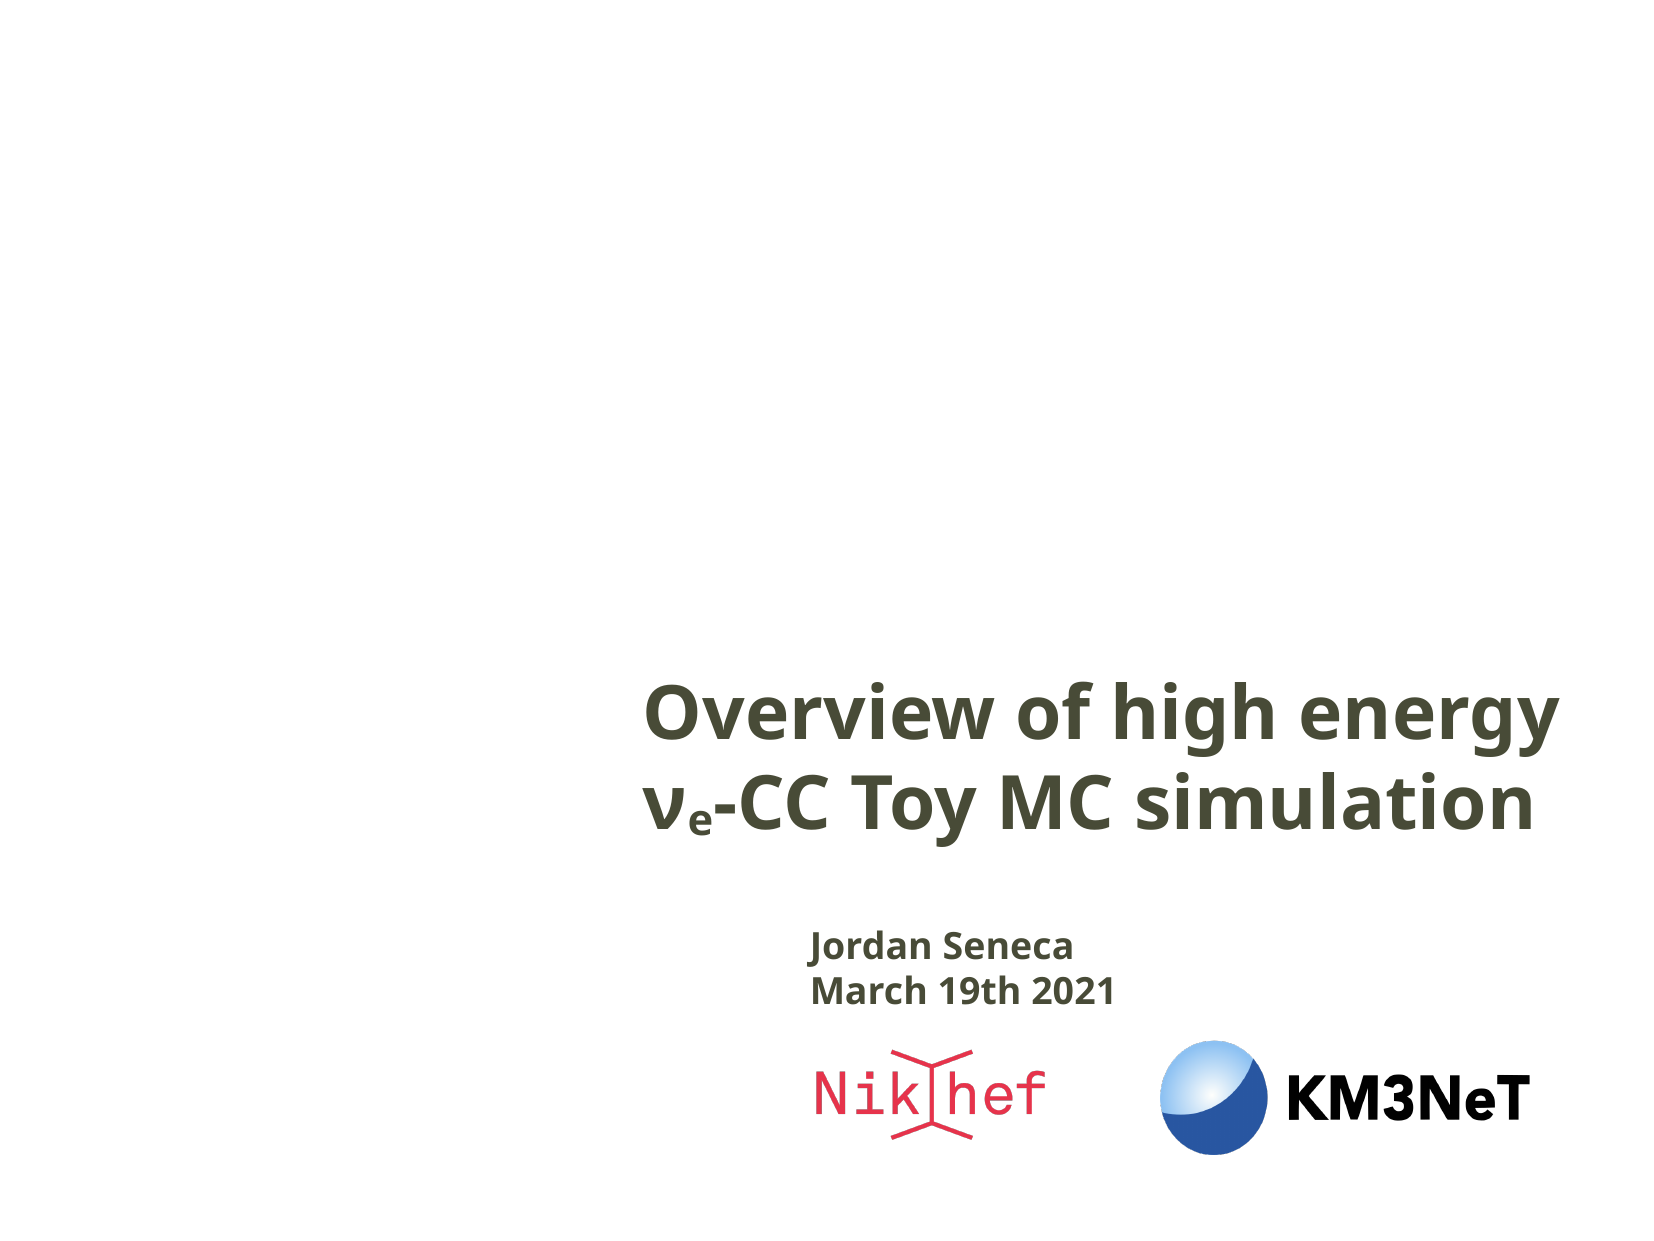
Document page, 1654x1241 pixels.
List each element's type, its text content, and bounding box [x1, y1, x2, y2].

text_box Overview of high energy νe-CC Toy MC simulation [628, 656, 1626, 852]
picture [1160, 1040, 1530, 1155]
text_box Jordan Seneca March 19th 2021 [794, 914, 1653, 1020]
picture [816, 1049, 1045, 1140]
